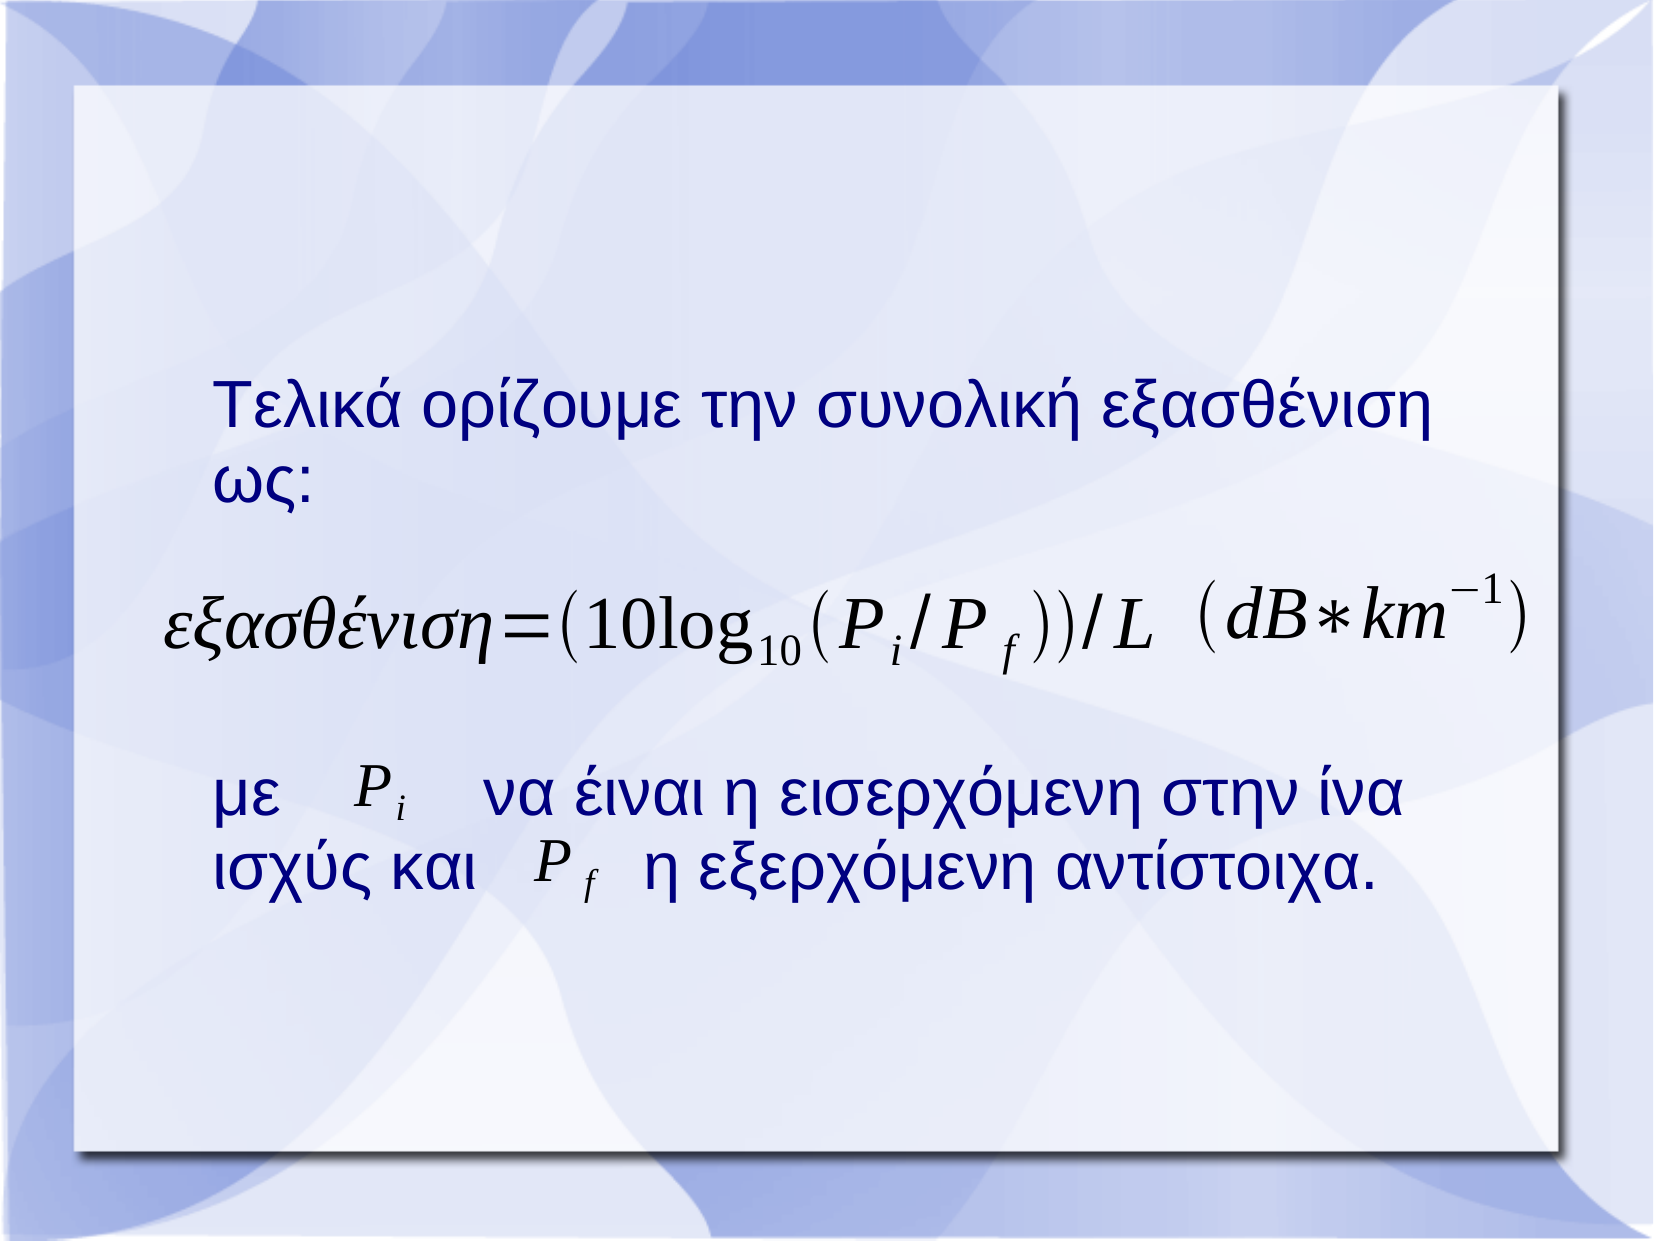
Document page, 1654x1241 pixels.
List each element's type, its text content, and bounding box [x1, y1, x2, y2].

picture [0, 0, 1654, 1241]
chart [344, 750, 413, 830]
chart [523, 825, 601, 905]
list Τελικά ορίζουμε την συνολική εξασθένιση ως: με να έιναι η εισερχόμενη στην ίνα ισχύς και η εξερχόμενη αντίστοιχα. [142, 262, 1501, 1113]
chart [1189, 562, 1538, 659]
chart [153, 580, 1163, 676]
